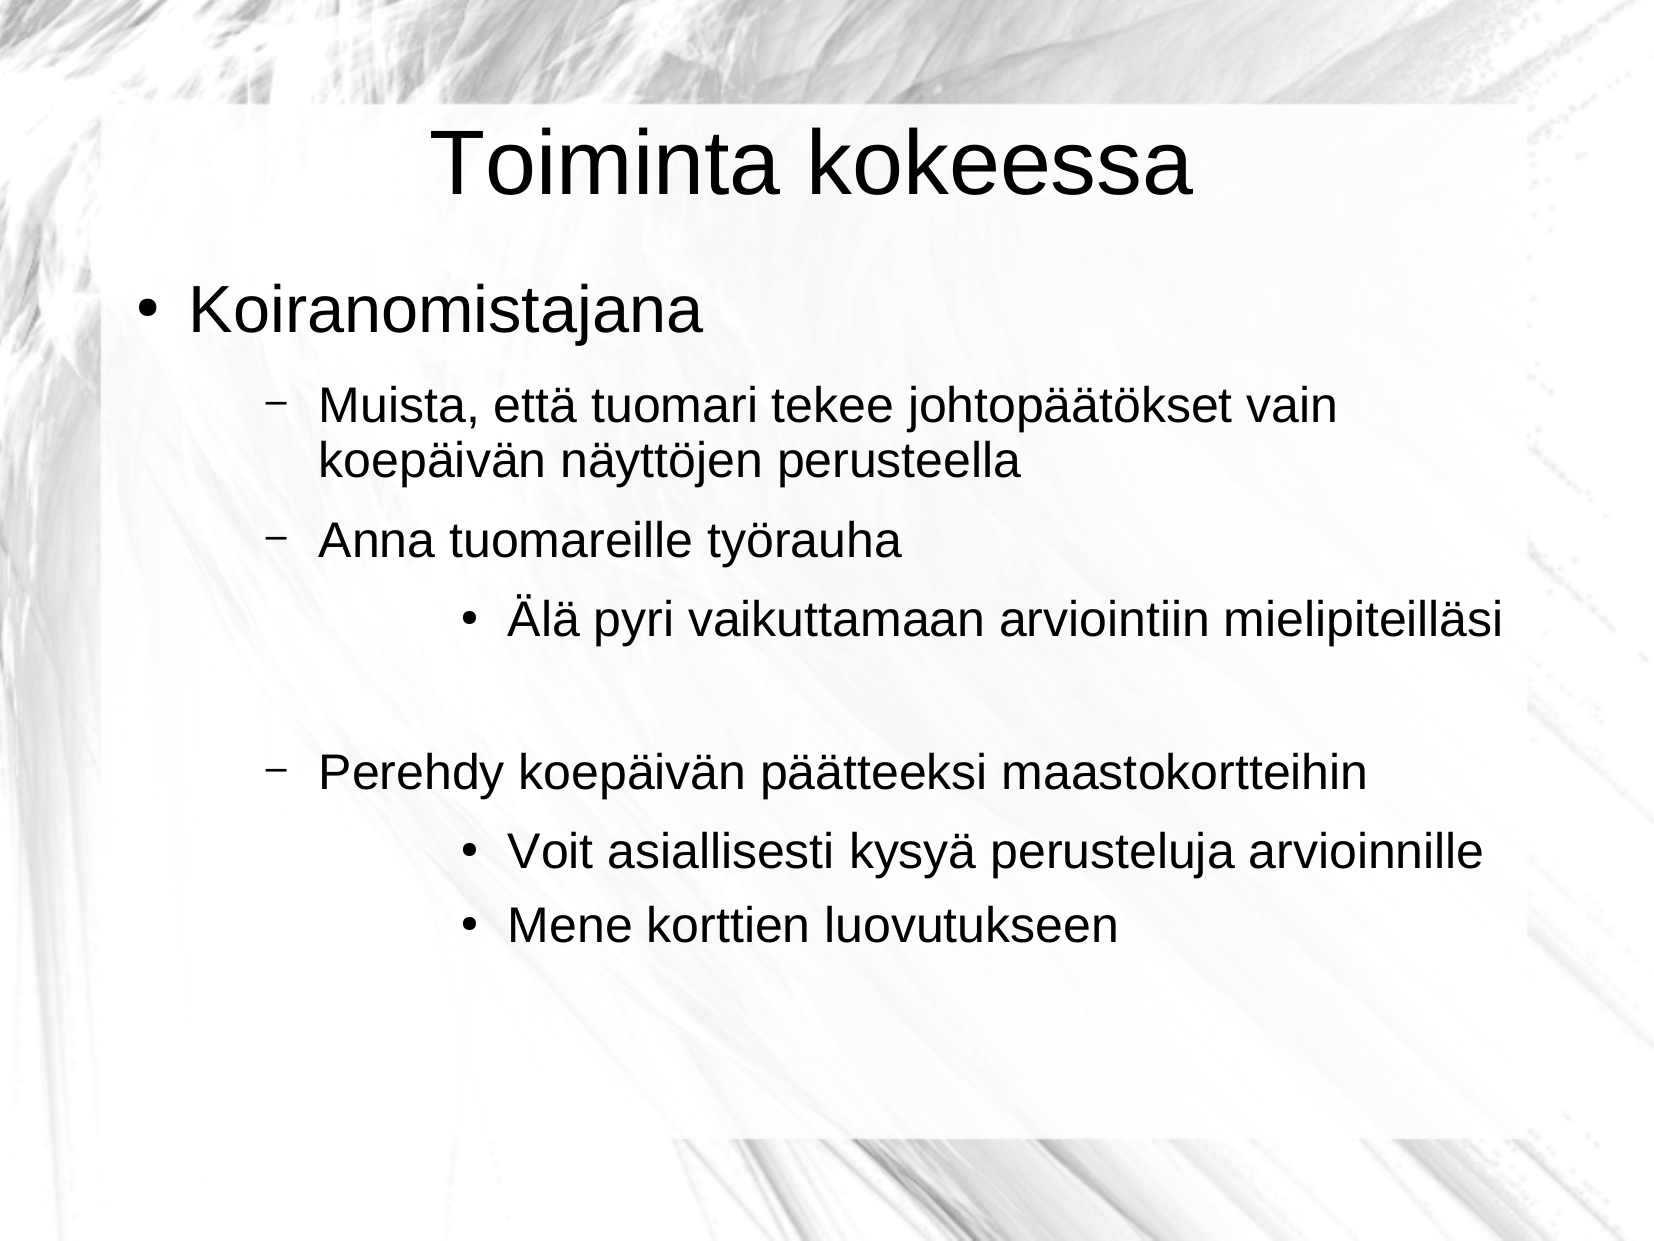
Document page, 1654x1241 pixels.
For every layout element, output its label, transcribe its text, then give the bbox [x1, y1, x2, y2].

picture [0, 0, 1654, 1241]
title Toiminta kokeessa [118, 111, 1506, 214]
list Koiranomistajana Muista, että tuomari tekee johtopäätökset vain koepäivän näyttöjen perusteella Anna tuomareille työrauha Älä pyri vaikuttamaan arviointiin mielipiteilläsi Perehdy koepäivän päätteeksi maastokortteihin Voit asiallisesti kysyä perusteluja arvioinnille Mene korttien luovutukseen [118, 272, 1571, 1111]
